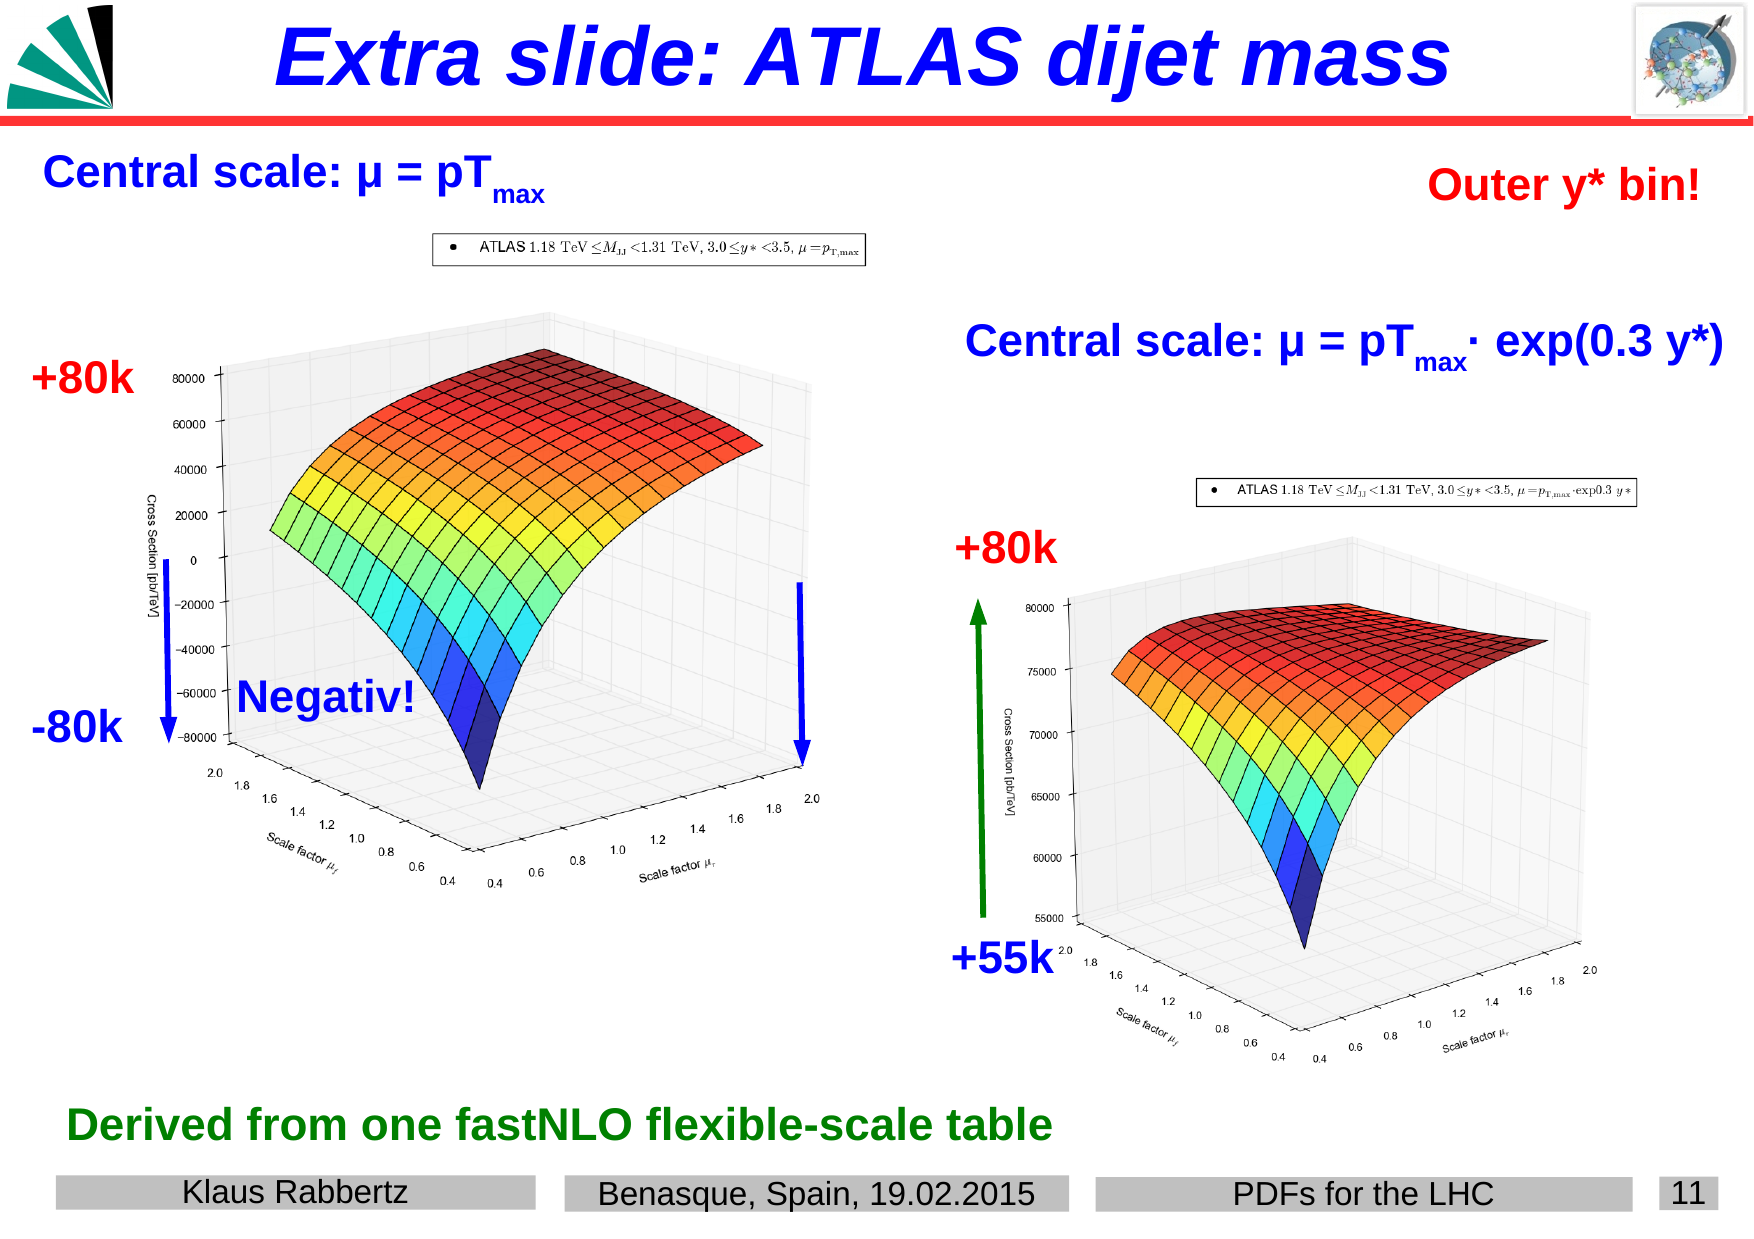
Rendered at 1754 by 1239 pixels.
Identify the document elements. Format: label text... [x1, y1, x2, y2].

picture [1631, 2, 1748, 119]
picture [7, 5, 113, 110]
text_box Central scale: μ = pTmax· exp(0.3 y*) [952, 308, 1734, 383]
text_box Central scale: μ = pTmax [30, 140, 558, 215]
text_box Outer y* bin! [1415, 153, 1714, 217]
title Extra slide: ATLAS dijet mass [123, 0, 1606, 114]
text_box Negativ! [224, 665, 429, 729]
text_box +80k [19, 346, 147, 410]
text_box +55k [938, 926, 1066, 990]
picture [15, 139, 1726, 1164]
text_box -80k [19, 694, 136, 758]
text_box Derived from one fastNLO flexible-scale table [54, 1092, 1066, 1156]
text_box +80k [942, 516, 1070, 580]
